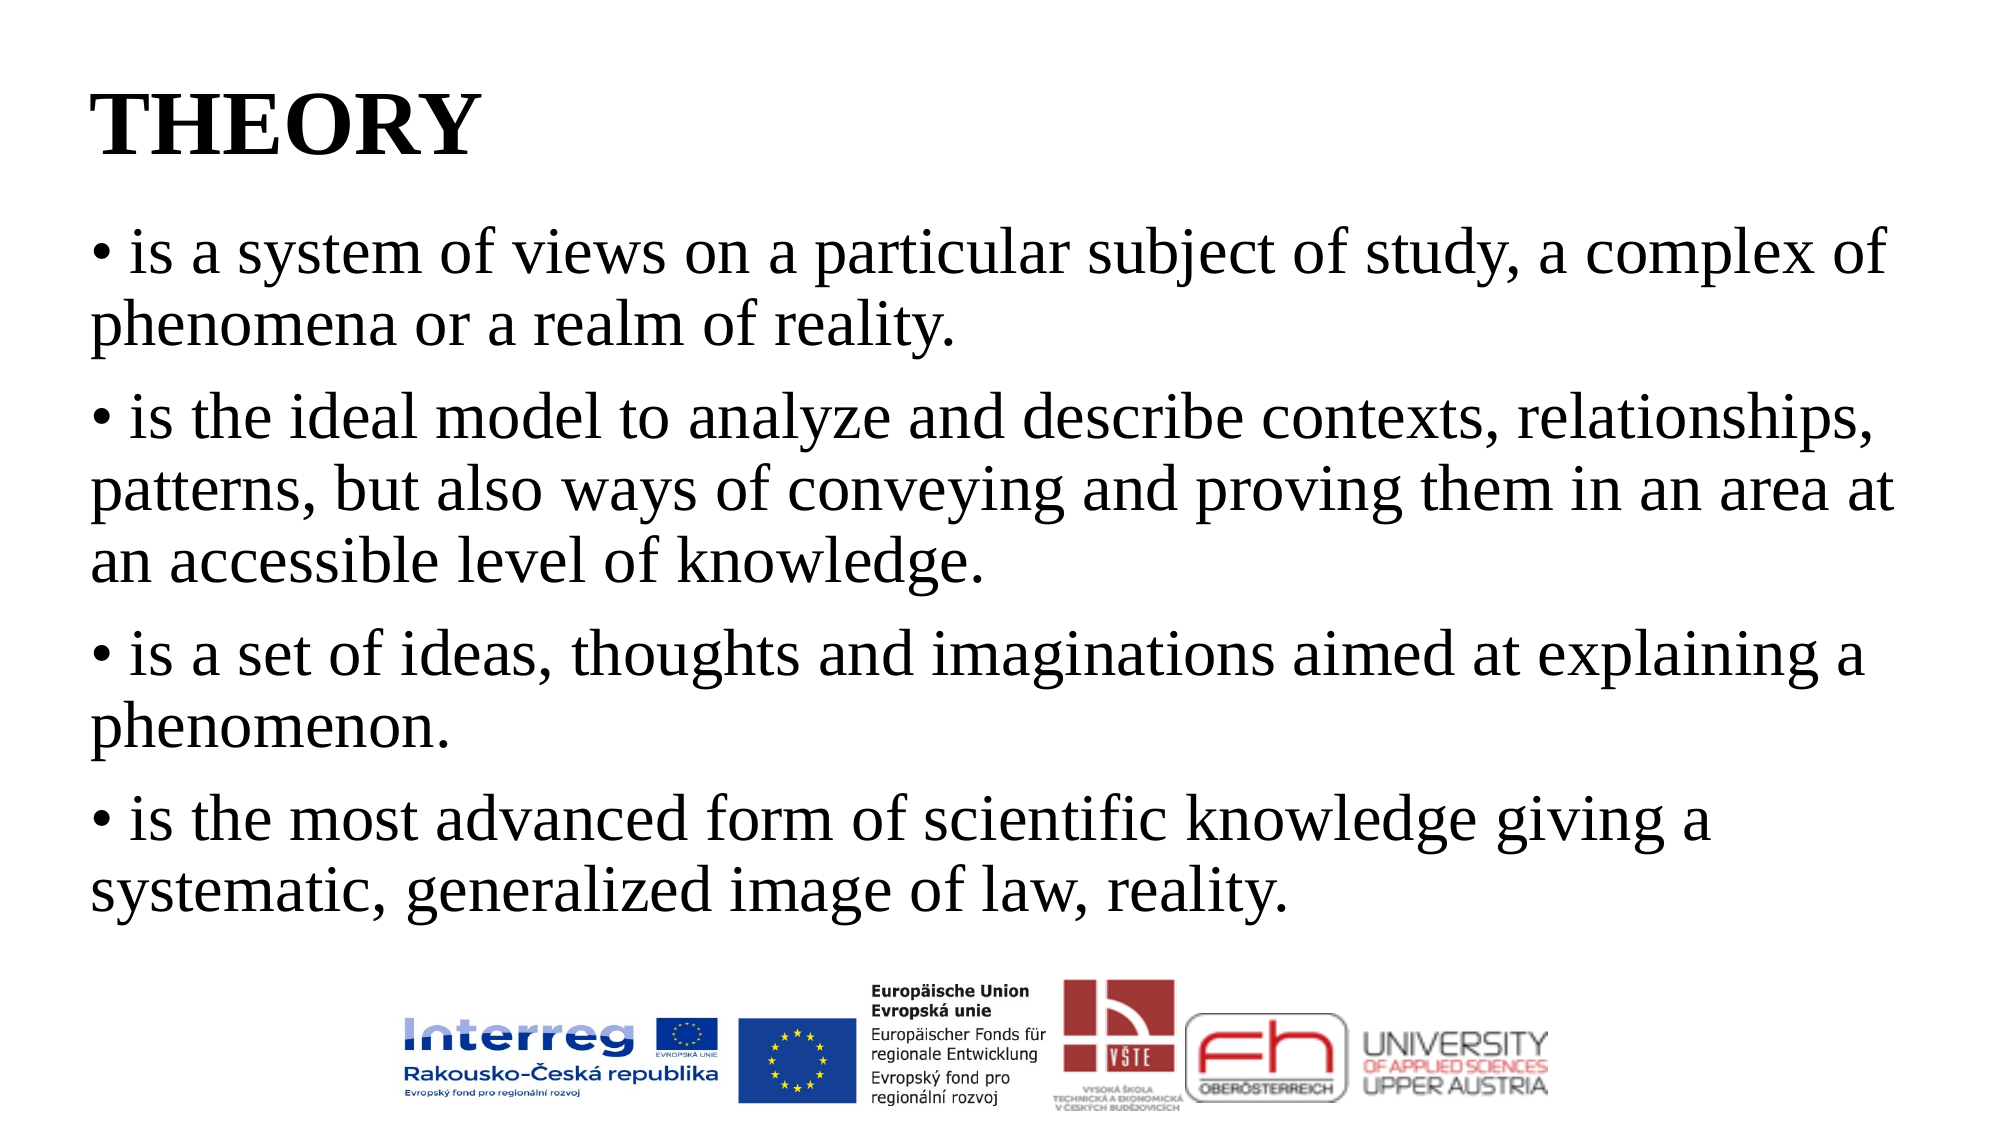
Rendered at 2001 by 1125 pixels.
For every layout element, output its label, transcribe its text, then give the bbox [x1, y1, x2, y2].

title THEORY [75, 67, 1800, 208]
text_box • is a system of views on a particular subject of study, a complex of phenomena or a realm of reality. • is the ideal model to analyze and describe contexts, relationships, patterns, but also ways of conveying and proving them in an area at an accessible level of knowledge. • is a set of ideas, thoughts and imaginations aimed at explaining a phenomenon. • is the most advanced form of scientific knowledge giving a systematic, generalized image of law, reality. [74, 208, 1971, 1046]
picture [1185, 1046, 1548, 1103]
picture [1053, 1046, 1184, 1111]
picture [374, 1046, 1046, 1125]
